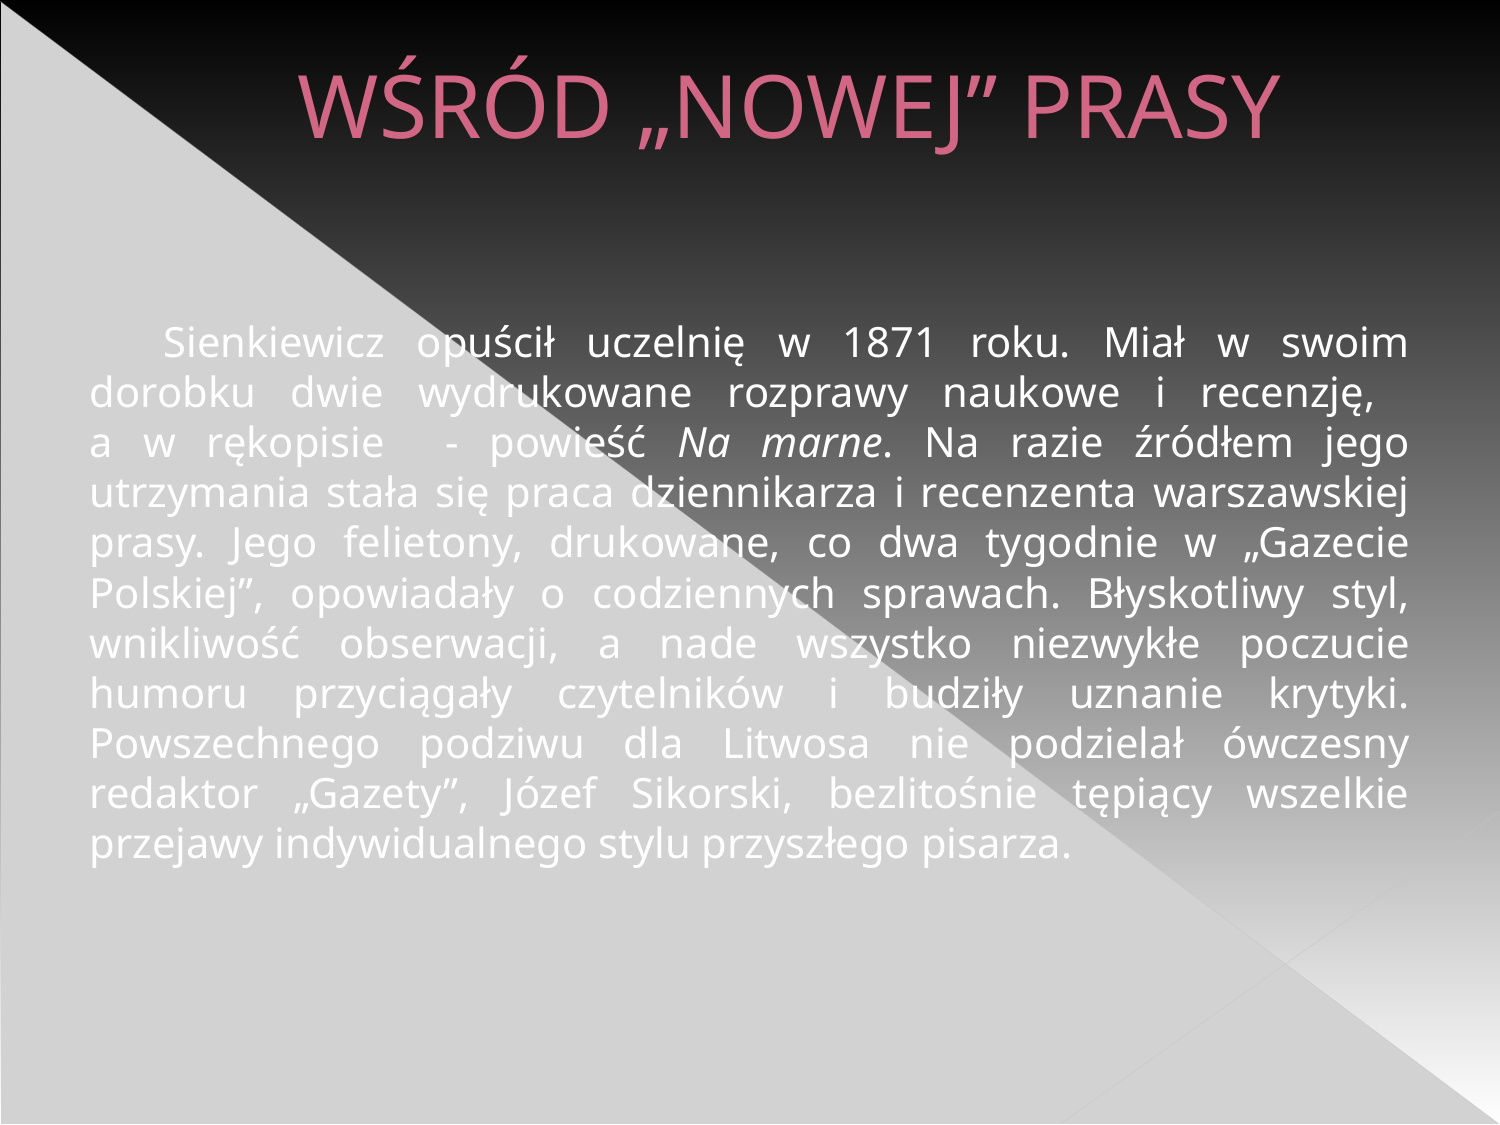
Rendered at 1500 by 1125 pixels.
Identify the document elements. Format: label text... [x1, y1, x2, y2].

list Sienkiewicz opuścił uczelnię w 1871 roku. Miał w swoim dorobku dwie wydrukowane rozprawy naukowe i recenzję, a w rękopisie - powieść Na marne. Na razie źródłem jego utrzymania stała się praca dziennikarza i recenzenta warszawskiej prasy. Jego felietony, drukowane, co dwa tygodnie w „Gazecie Polskiej”, opowiadały o codziennych sprawach. Błyskotliwy styl, wnikliwość obserwacji, a nade wszystko niezwykłe poczucie humoru przyciągały czytelników i budziły uznanie krytyki. Powszechnego podziwu dla Litwosa nie podzielał ówczesny redaktor „Gazety”, Józef Sikorski, bezlitośnie tępiący wszelkie przejawy indywidualnego stylu przyszłego pisarza. [75, 308, 1425, 1059]
title WŚRÓD „NOWEJ” PRASY [75, 43, 1425, 274]
